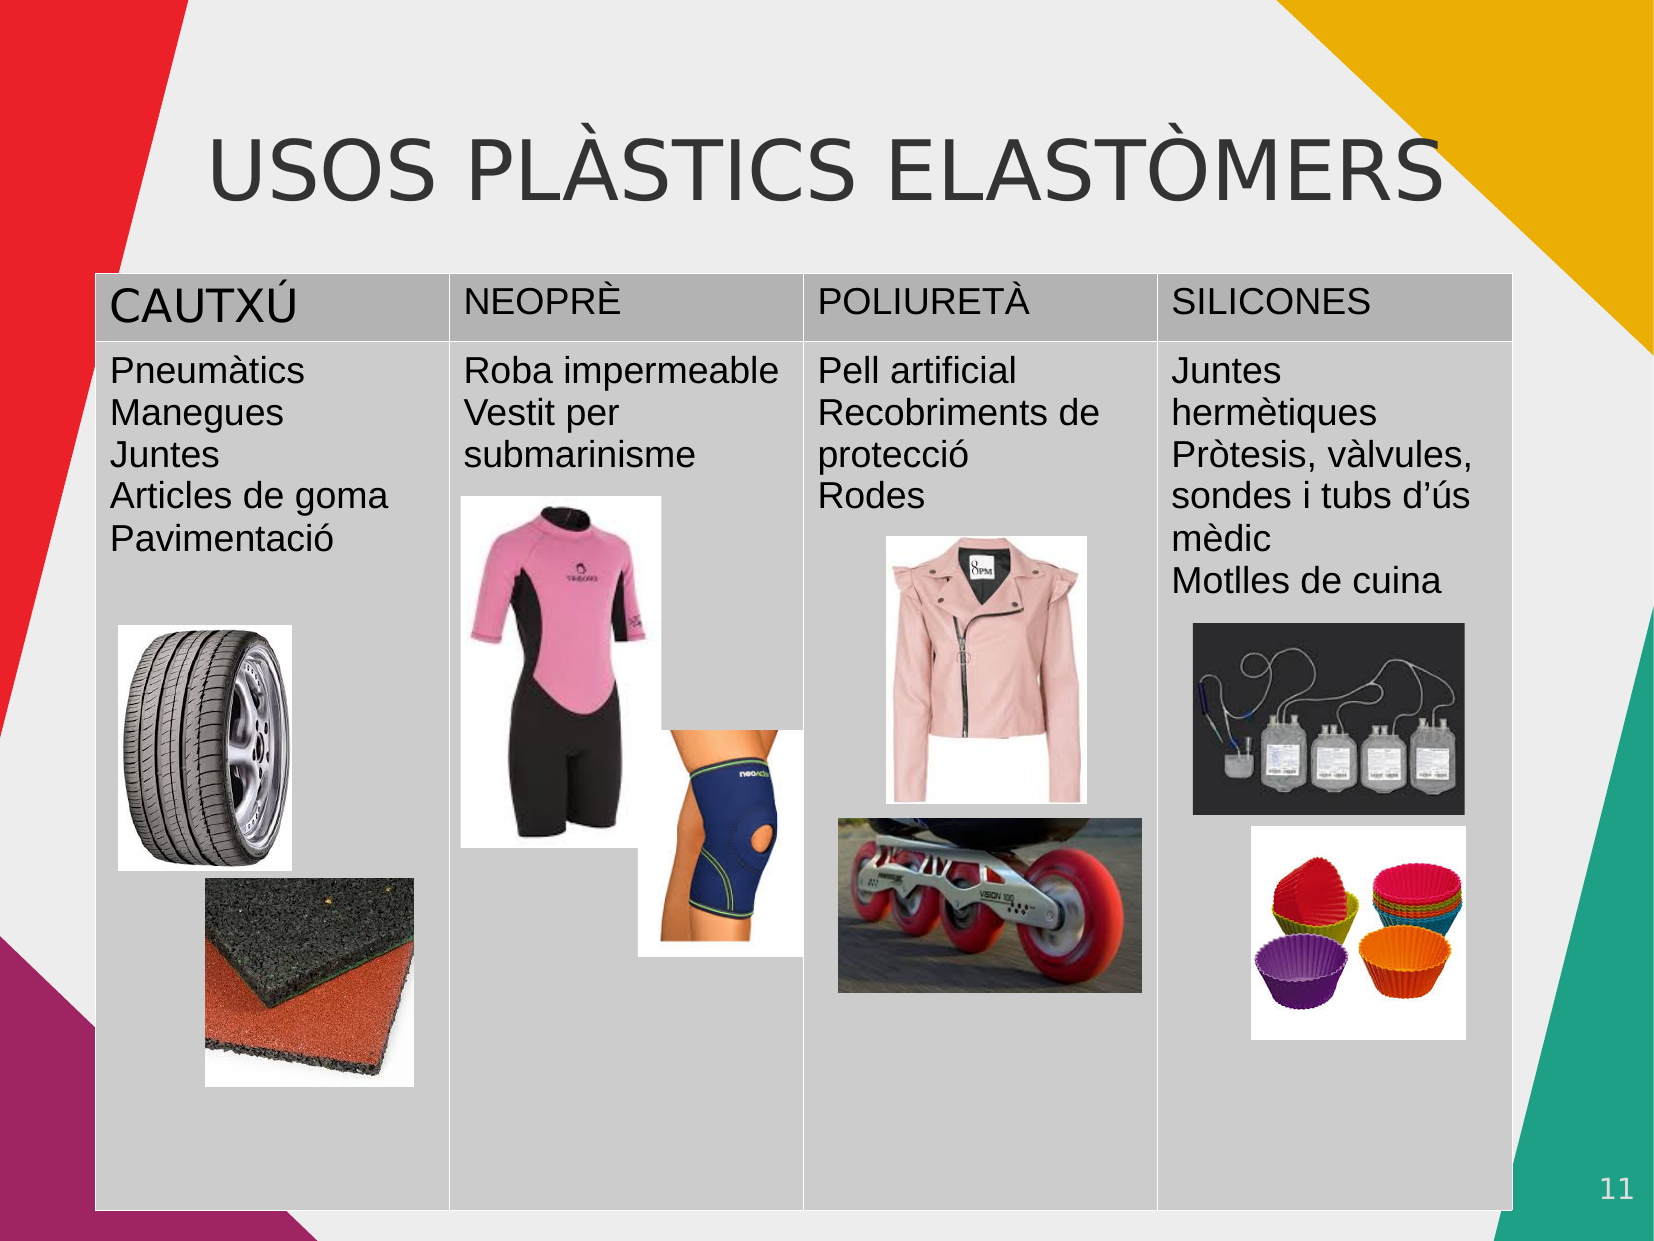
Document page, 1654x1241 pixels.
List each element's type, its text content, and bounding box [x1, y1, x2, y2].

table_cell Juntes hermètiques Pròtesis, vàlvules, sondes i tubs d’ús mèdic Motlles de cuina [1158, 342, 1512, 1210]
picture [460, 496, 804, 957]
table_header SILICONES [1158, 274, 1512, 341]
table_cell Roba impermeable Vestit per submarinisme [450, 342, 803, 1210]
table_header NEOPRÈ [450, 274, 803, 341]
picture [118, 625, 292, 871]
picture [838, 818, 1142, 993]
table_header CAUTXÚ [96, 274, 449, 341]
table_header POLIURETÀ [804, 274, 1157, 341]
picture [886, 536, 1087, 804]
title USOS PLÀSTICS ELASTÒMERS [114, 73, 1539, 271]
picture [1192, 623, 1465, 815]
table_cell Pell artificial Recobriments de protecció Rodes [804, 342, 1157, 1210]
picture [1251, 826, 1466, 1040]
picture [205, 878, 414, 1087]
table_cell Pneumàtics Manegues Juntes Articles de goma Pavimentació [96, 342, 449, 1210]
